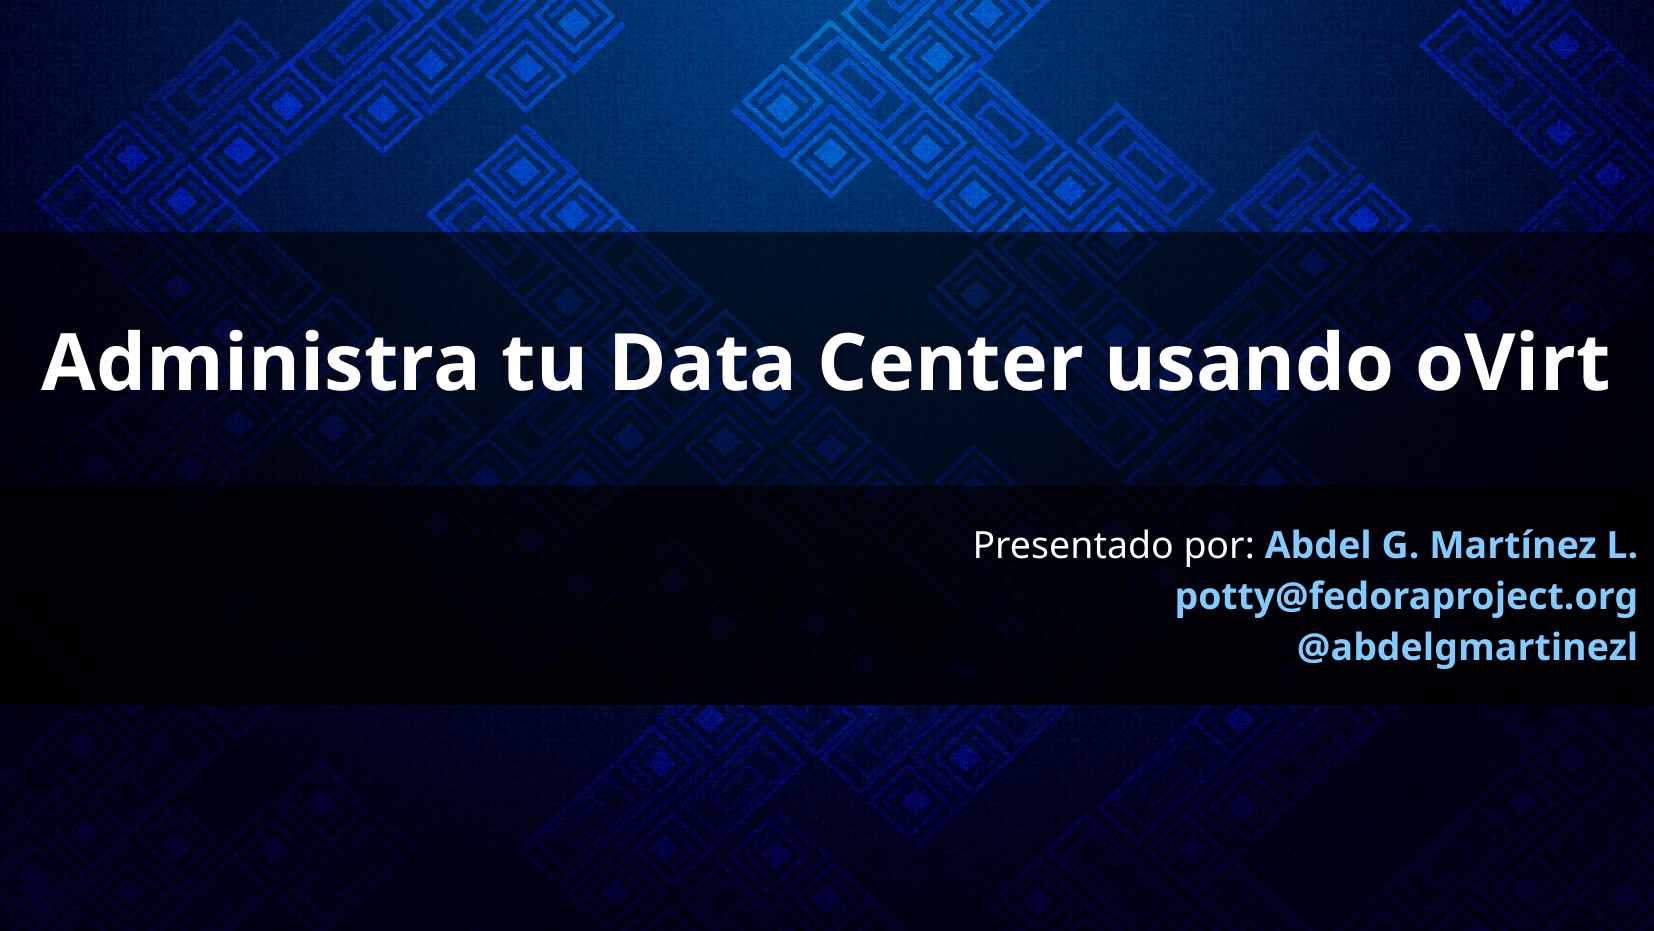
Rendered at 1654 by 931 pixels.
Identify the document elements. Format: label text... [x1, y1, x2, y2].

picture [0, 706, 1654, 931]
picture [0, 0, 1654, 231]
text_box Presentado por: Abdel G. Martínez L. potty@fedoraproject.org @abdelgmartinezl [0, 485, 1654, 706]
text_box Administra tu Data Center usando oVirt [0, 231, 1654, 485]
